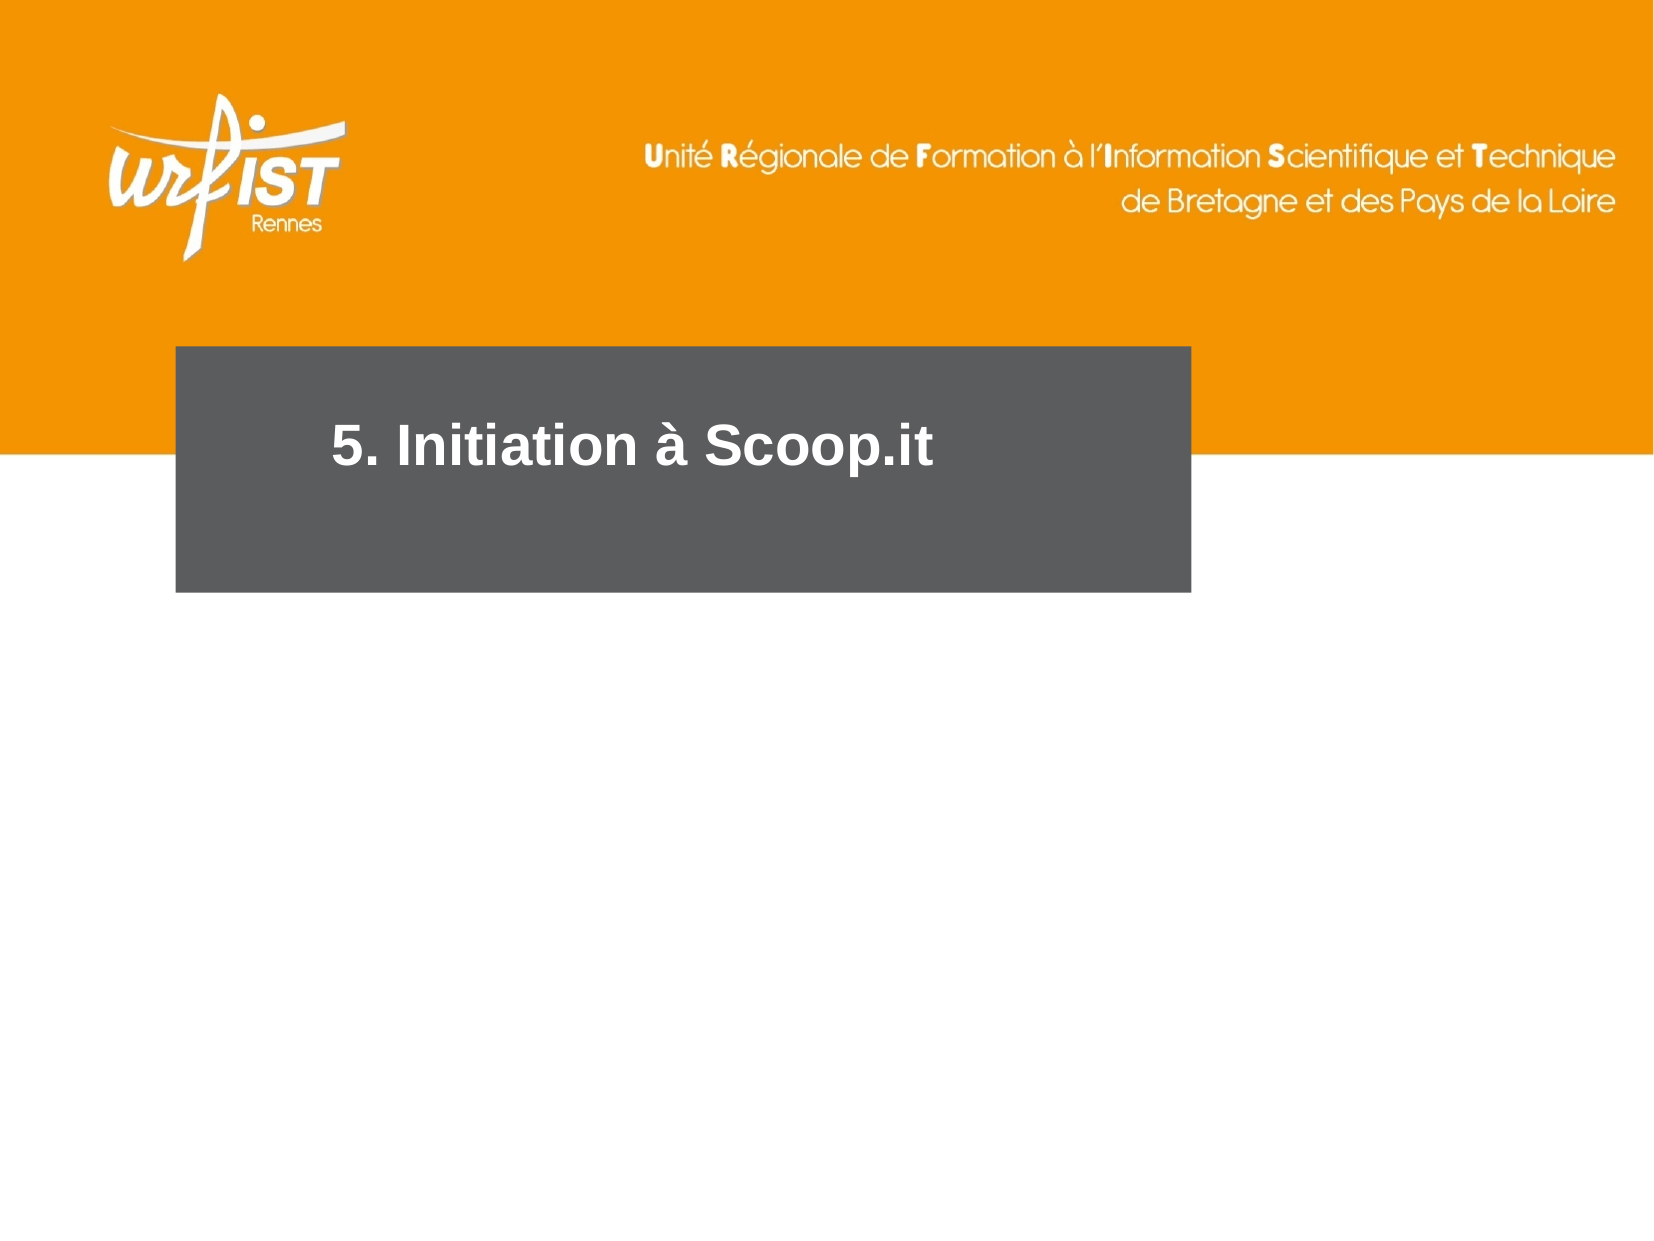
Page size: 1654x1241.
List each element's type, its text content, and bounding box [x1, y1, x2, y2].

picture [0, 0, 1654, 1240]
text_box 5. Initiation à Scoop.it [316, 399, 1103, 535]
text_box [175, 346, 1192, 593]
